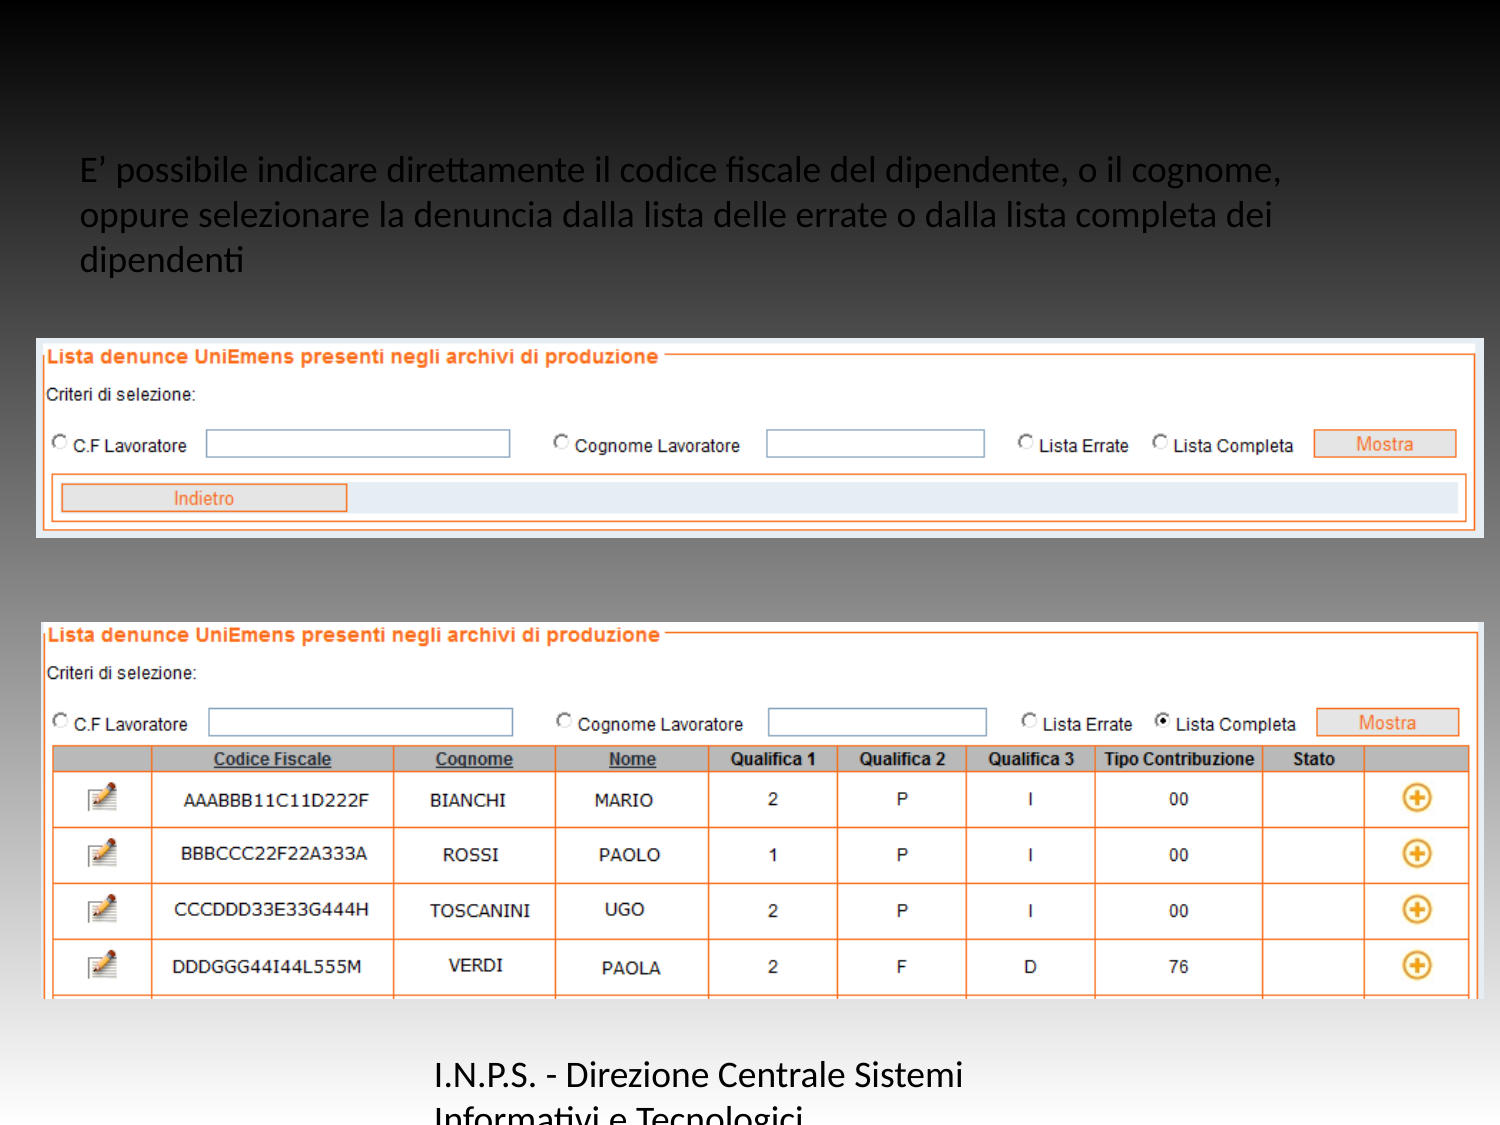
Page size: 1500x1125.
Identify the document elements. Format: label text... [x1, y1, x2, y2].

picture [41, 622, 1484, 999]
footer I.N.P.S. - Direzione Centrale Sistemi Informativi e Tecnologici [419, 1042, 1093, 1103]
text_box E’ possibile indicare direttamente il codice fiscale del dipendente, o il cognome, oppure selezionare la denuncia dalla lista delle errate o dalla lista completa dei dipendenti [64, 137, 1412, 288]
picture [36, 338, 1484, 538]
